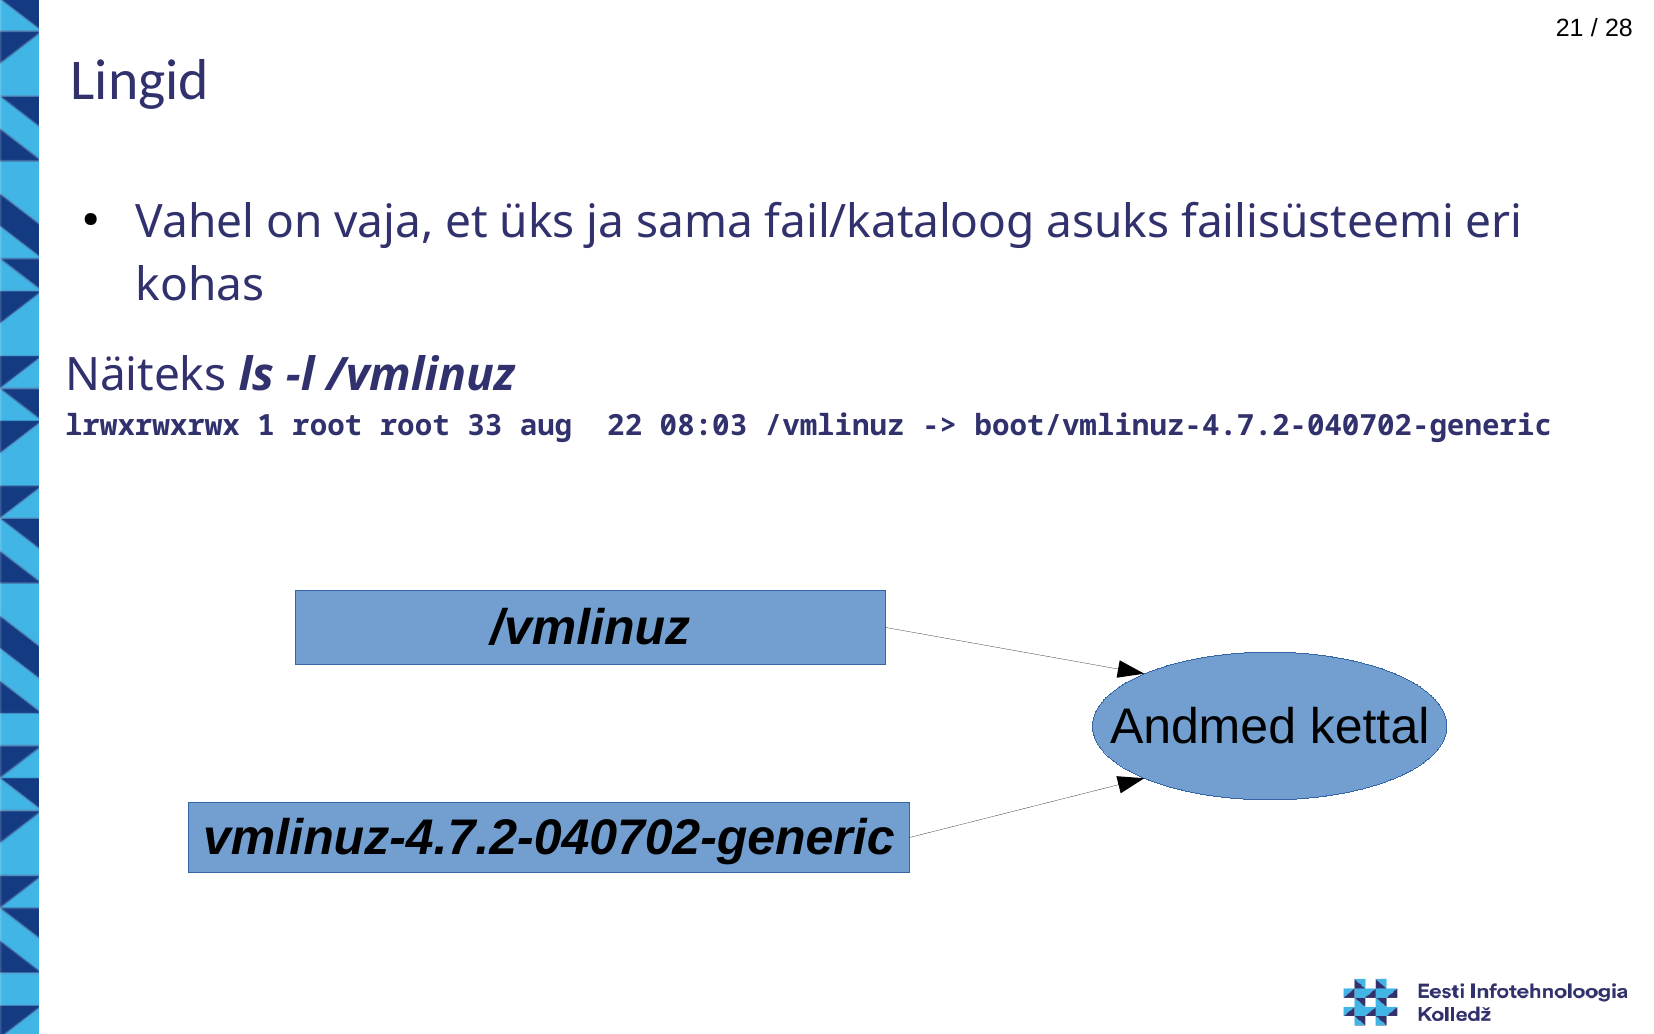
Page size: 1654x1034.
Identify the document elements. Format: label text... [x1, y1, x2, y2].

title Lingid [70, 41, 1630, 130]
text_box /vmlinuz [295, 590, 886, 665]
text_box vmlinuz-4.7.2-040702-generic [188, 802, 910, 873]
text_box Andmed kettal [1092, 652, 1447, 800]
list Vahel on vaja, et üks ja sama fail/kataloog asuks failisüsteemi eri kohas Näiteks ls -l /vmlinuz lrwxrwxrwx 1 root root 33 aug 22 08:03 /vmlinuz -> boot/vmlinuz-4.7.2-040702-generic [64, 188, 1613, 538]
